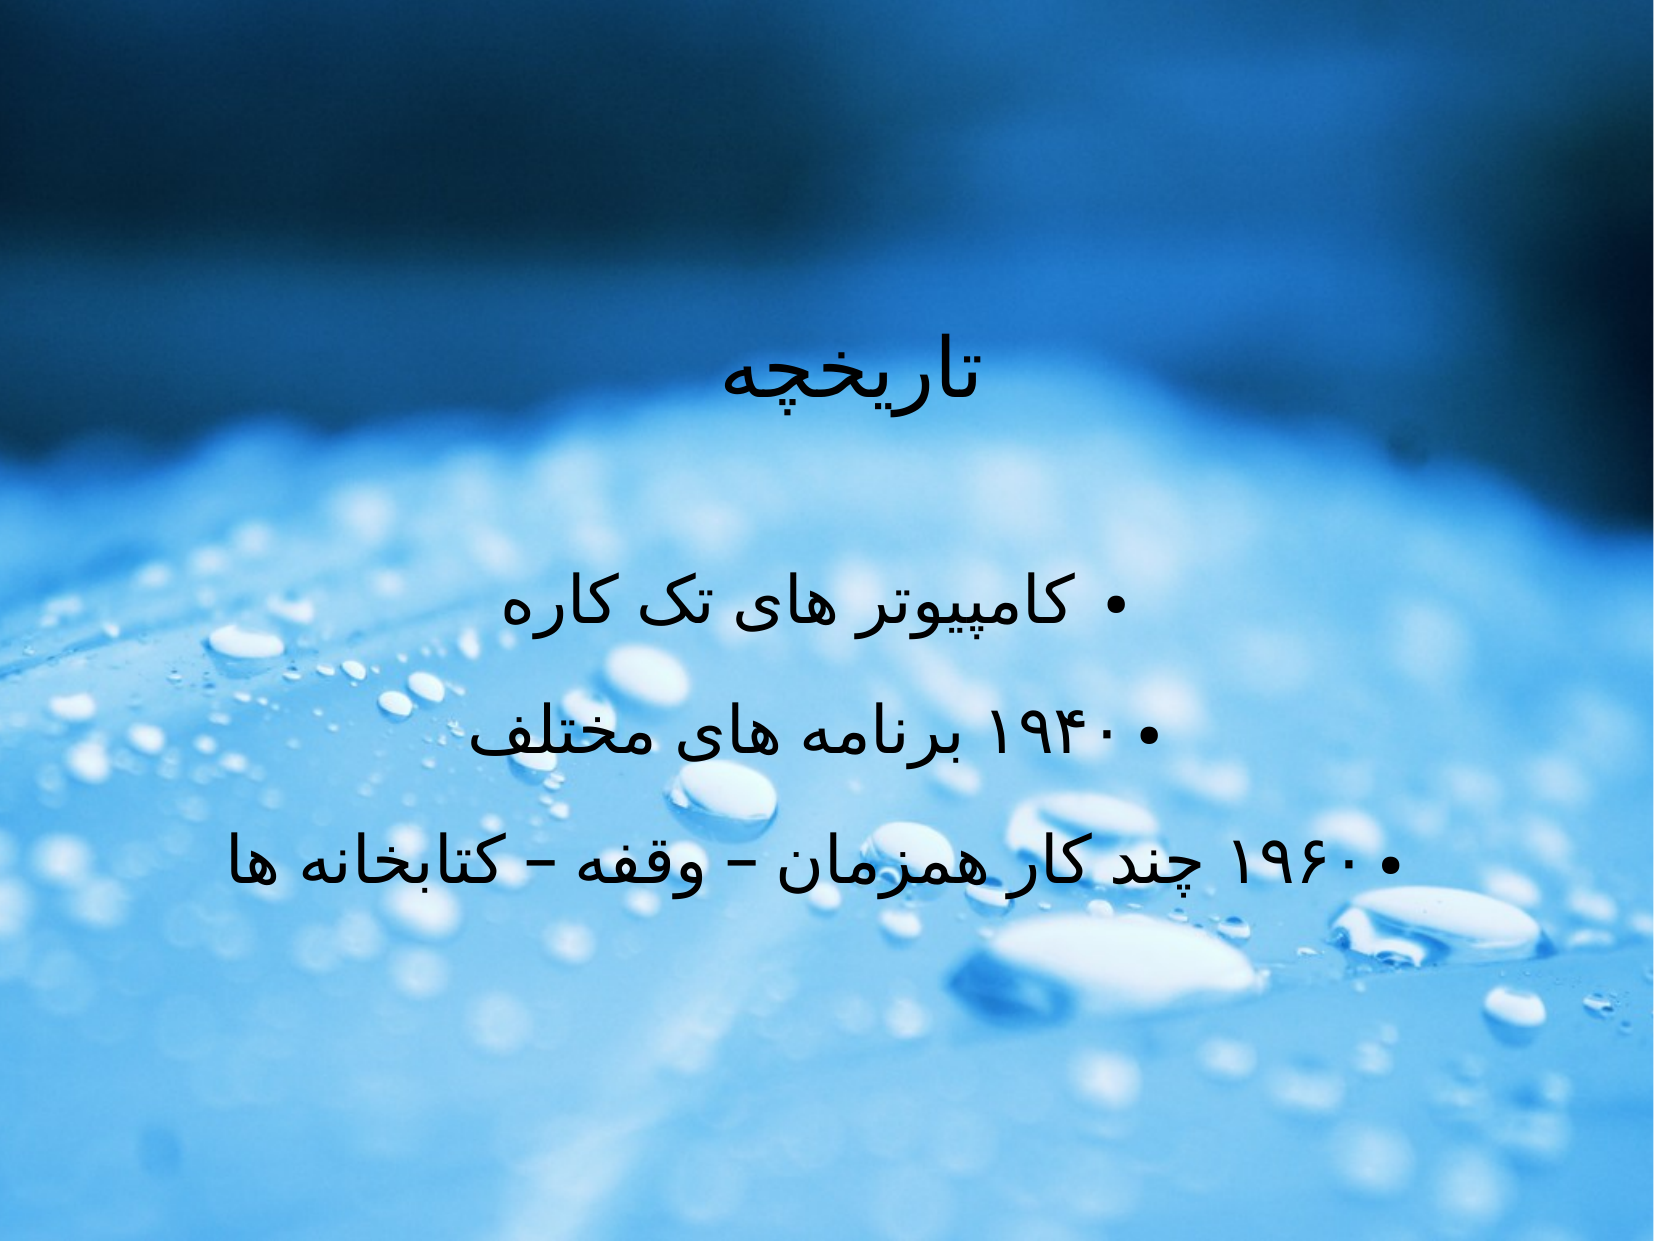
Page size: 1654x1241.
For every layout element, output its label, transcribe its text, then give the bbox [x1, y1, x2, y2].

title تاریخچه [107, 274, 1596, 482]
subtitle کامپیوتر های تک کاره ۱۹۴۰ برنامه های مختلف ۱۹۶۰ چند کار همزمان – وقفه – کتابخانه ها [143, 450, 1485, 981]
picture [0, 0, 1654, 1241]
